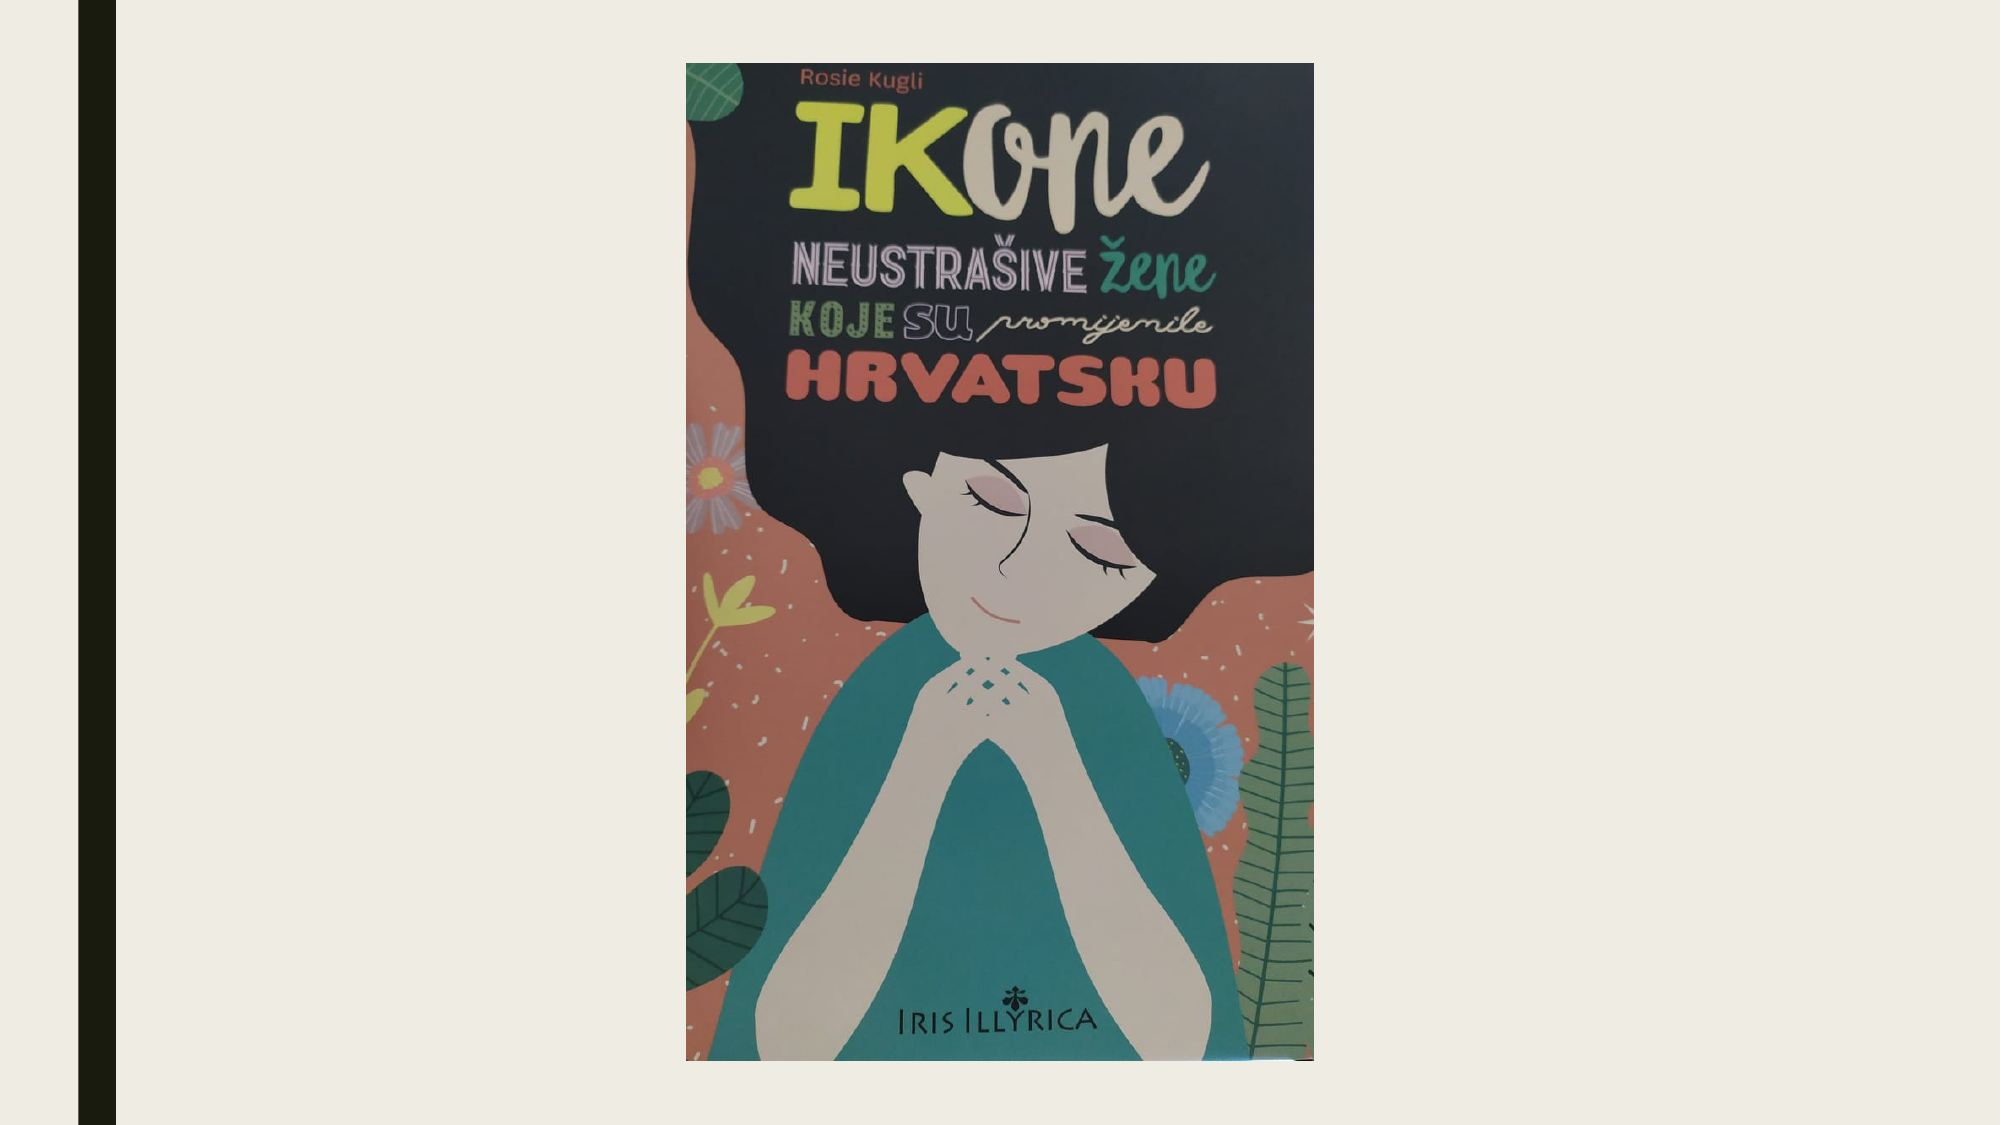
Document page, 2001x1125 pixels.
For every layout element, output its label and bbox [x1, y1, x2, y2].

picture [686, 63, 1314, 1062]
